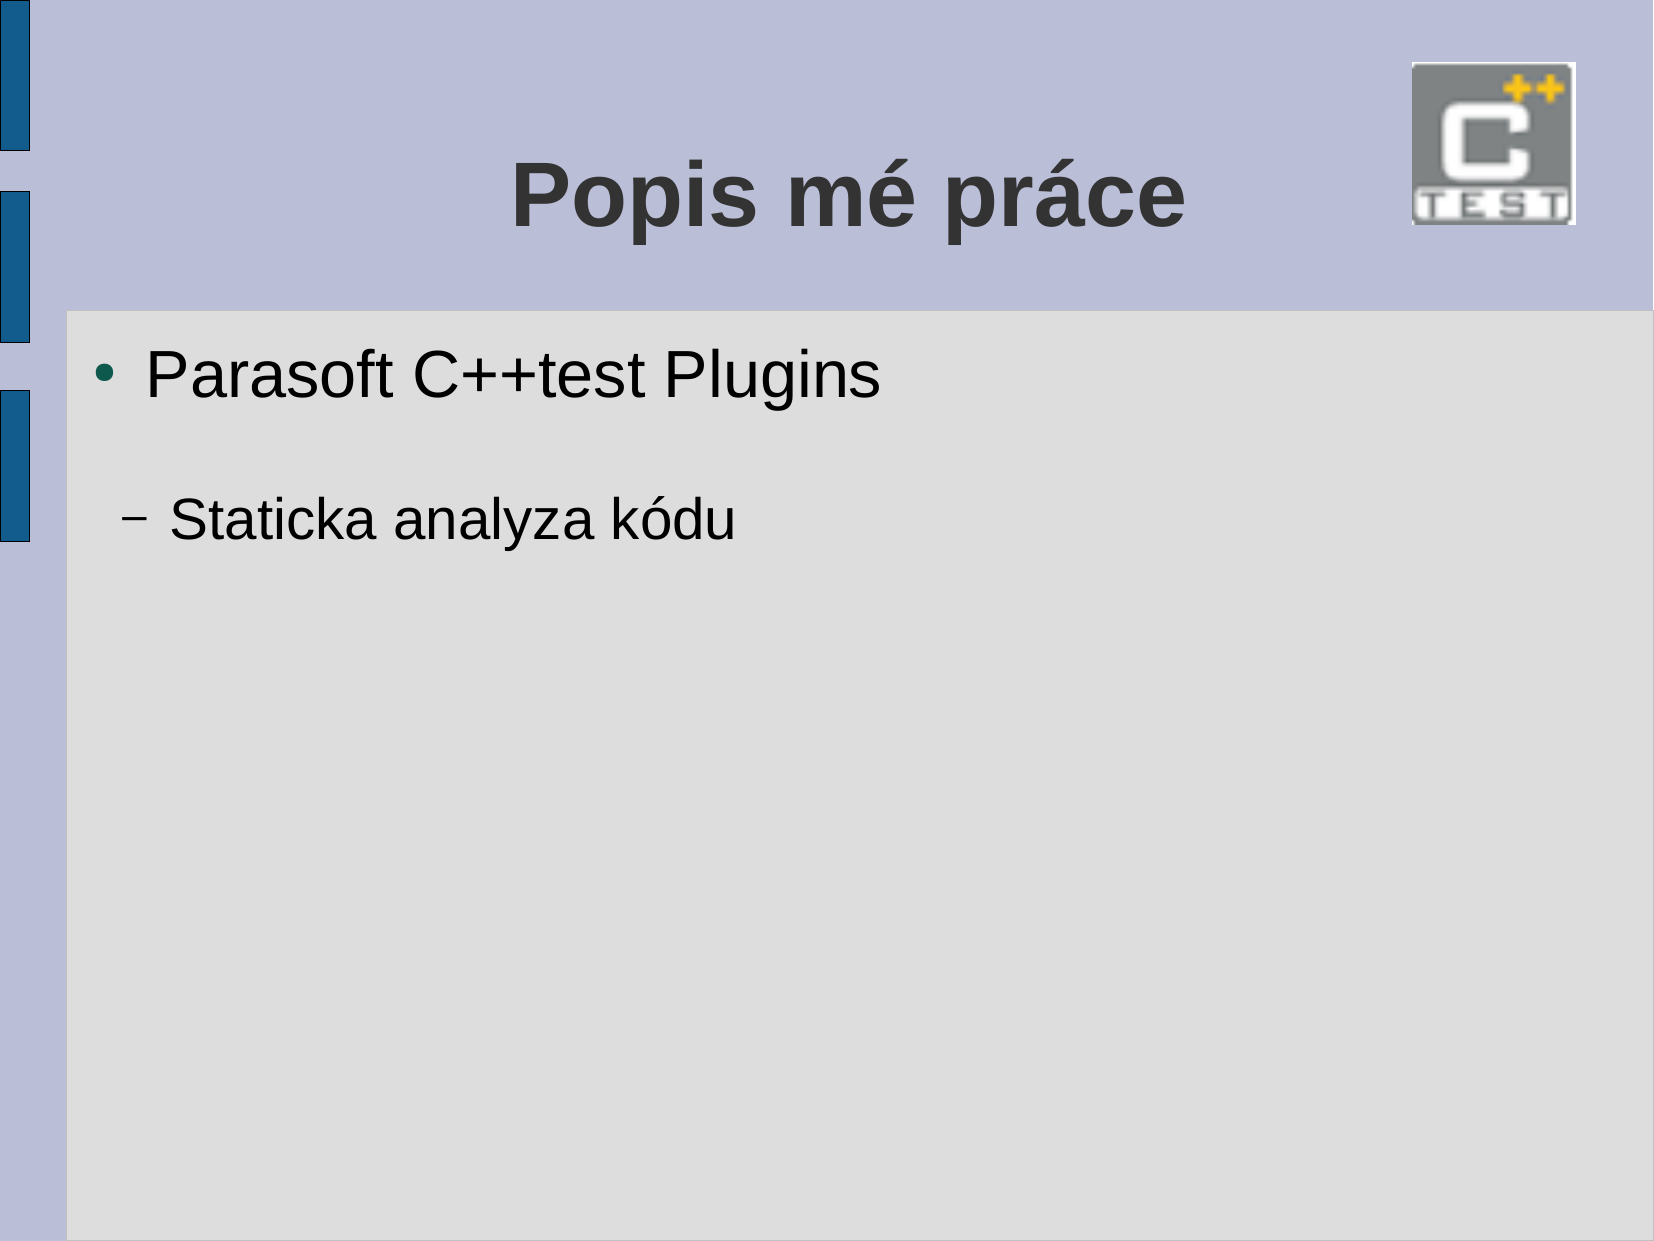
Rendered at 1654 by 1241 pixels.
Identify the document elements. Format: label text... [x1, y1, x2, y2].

title Popis mé práce [121, 91, 1534, 299]
picture [1412, 62, 1576, 226]
list Parasoft C++test Plugins Staticka analyza kódu [75, 337, 1563, 1095]
